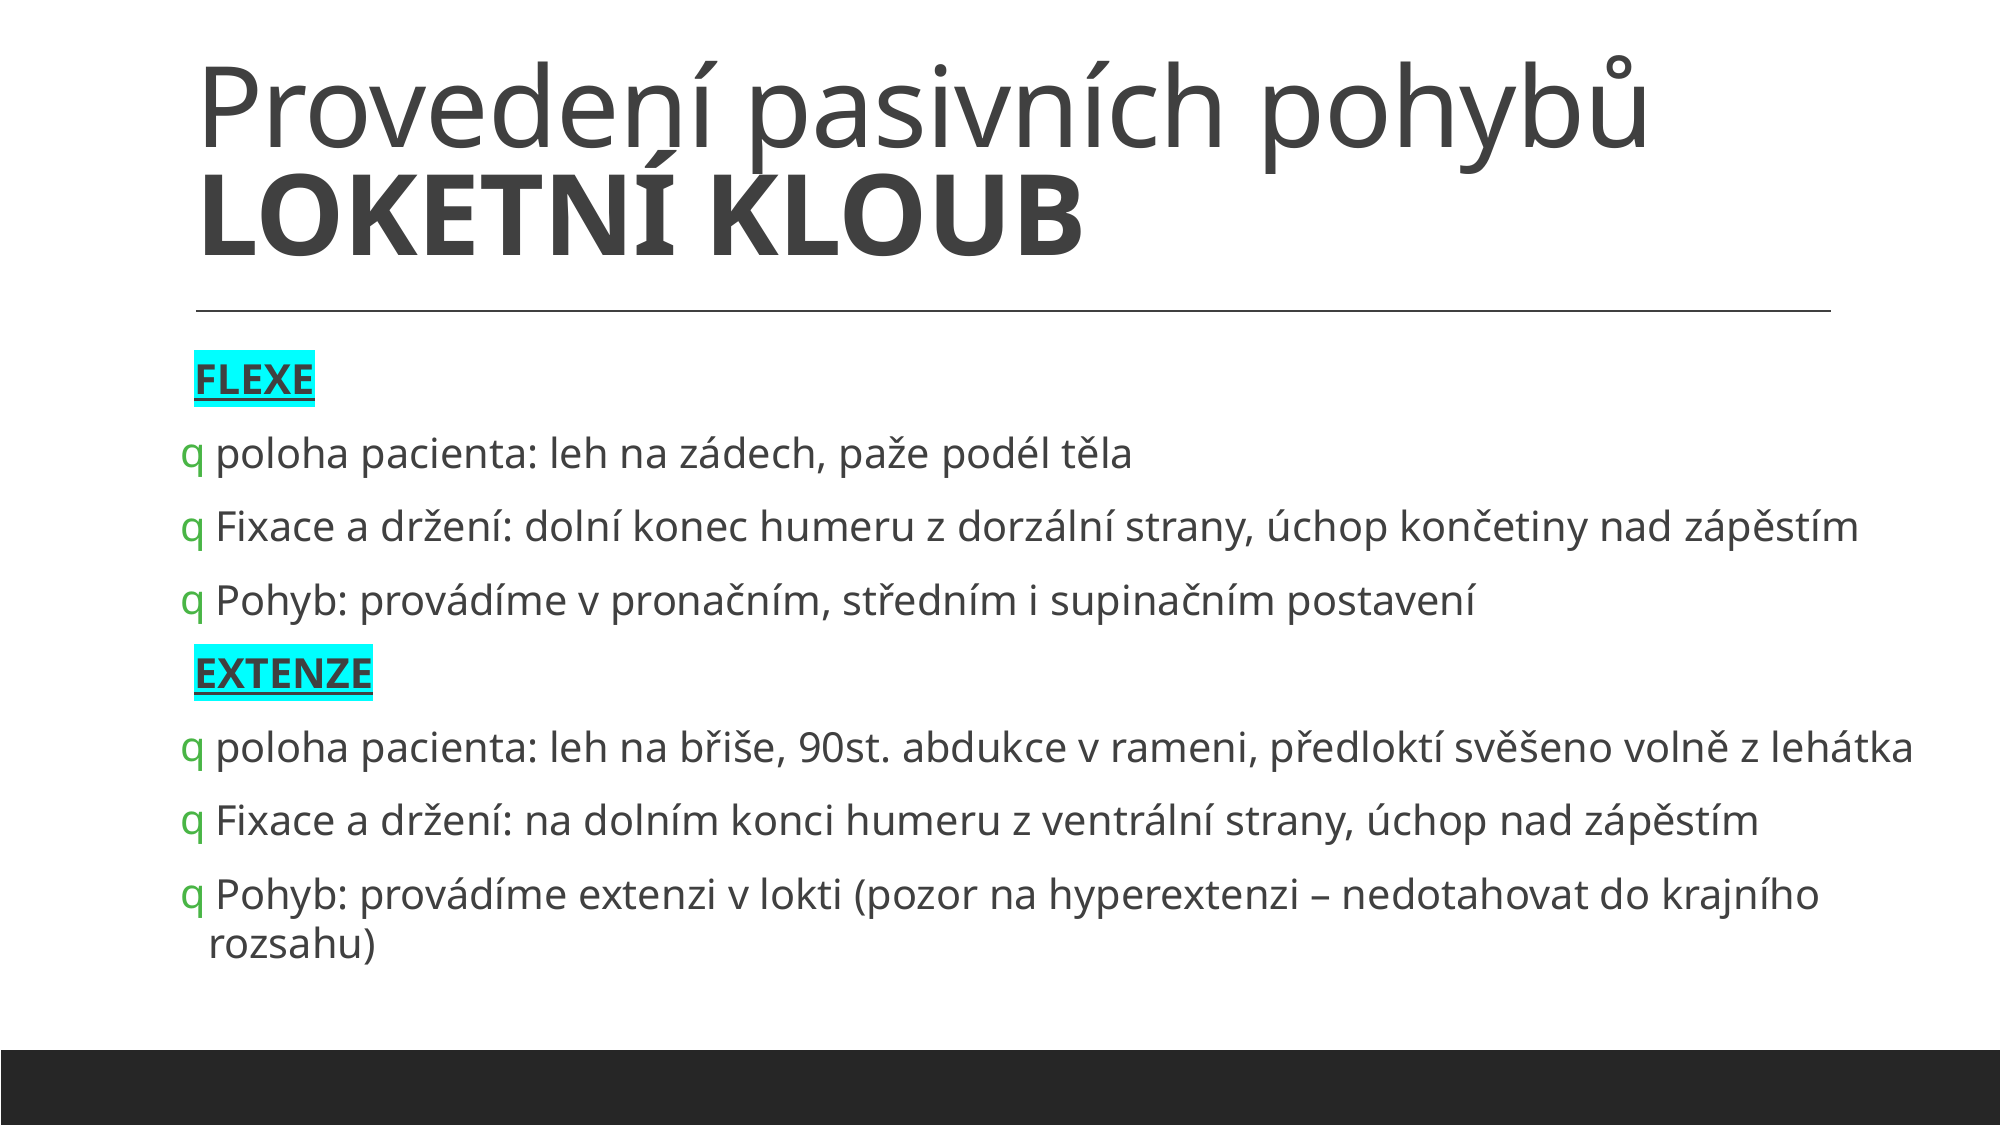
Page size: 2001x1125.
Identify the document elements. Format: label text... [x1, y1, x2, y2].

list FLEXE poloha pacienta: leh na zádech, paže podél těla Fixace a držení: dolní konec humeru z dorzální strany, úchop končetiny nad zápěstím Pohyb: provádíme v pronačním, středním i supinačním postavení EXTENZE poloha pacienta: leh na břiše, 90st. abdukce v rameni, předloktí svěšeno volně z lehátka Fixace a držení: na dolním konci humeru z ventrální strany, úchop nad zápěstím Pohyb: provádíme extenzi v lokti (pozor na hyperextenzi – nedotahovat do krajního rozsahu) [180, 345, 1933, 1015]
title Provedení pasivních pohybů LOKETNÍ KLOUB [180, 47, 1831, 286]
